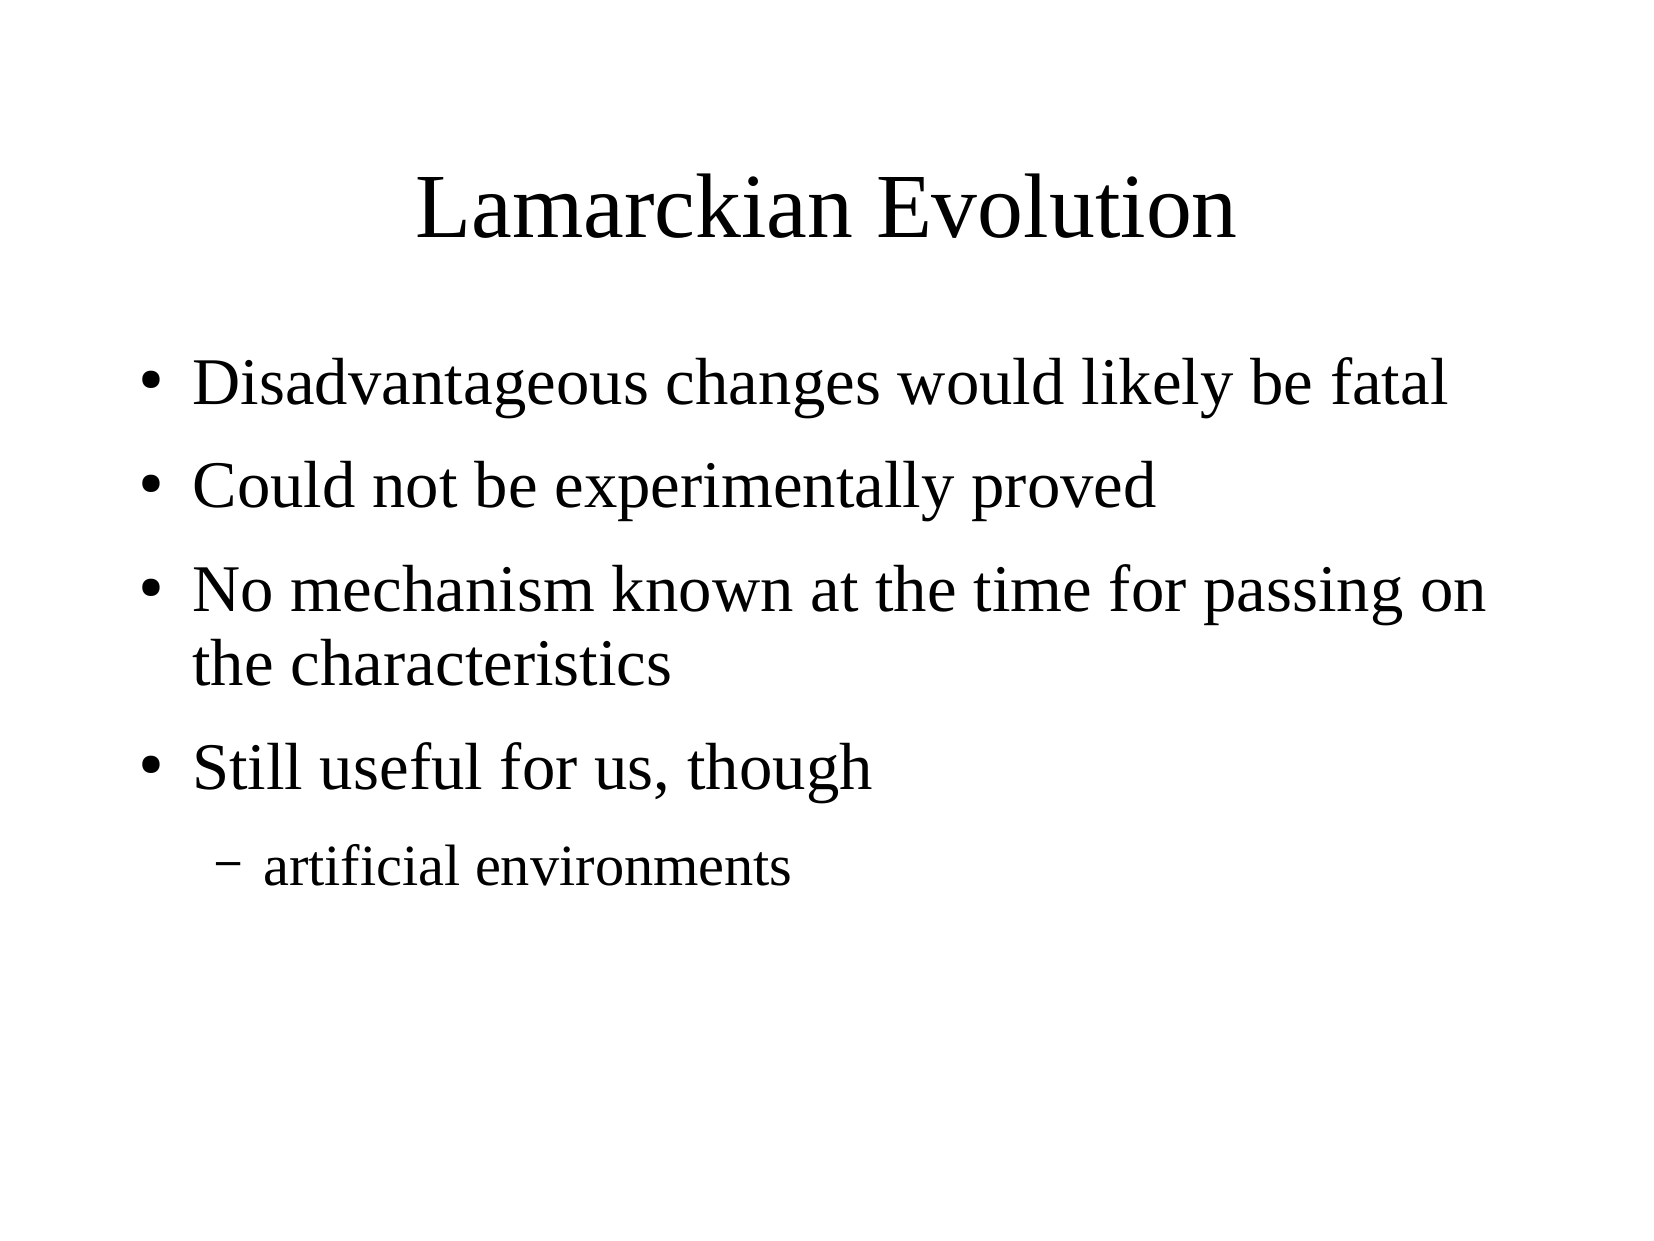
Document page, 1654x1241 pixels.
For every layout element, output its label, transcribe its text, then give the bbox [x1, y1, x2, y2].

title Lamarckian Evolution [121, 102, 1534, 311]
list Disadvantageous changes would likely be fatal Could not be experimentally proved No mechanism known at the time for passing on the characteristics Still useful for us, though artificial environments [121, 344, 1534, 1127]
